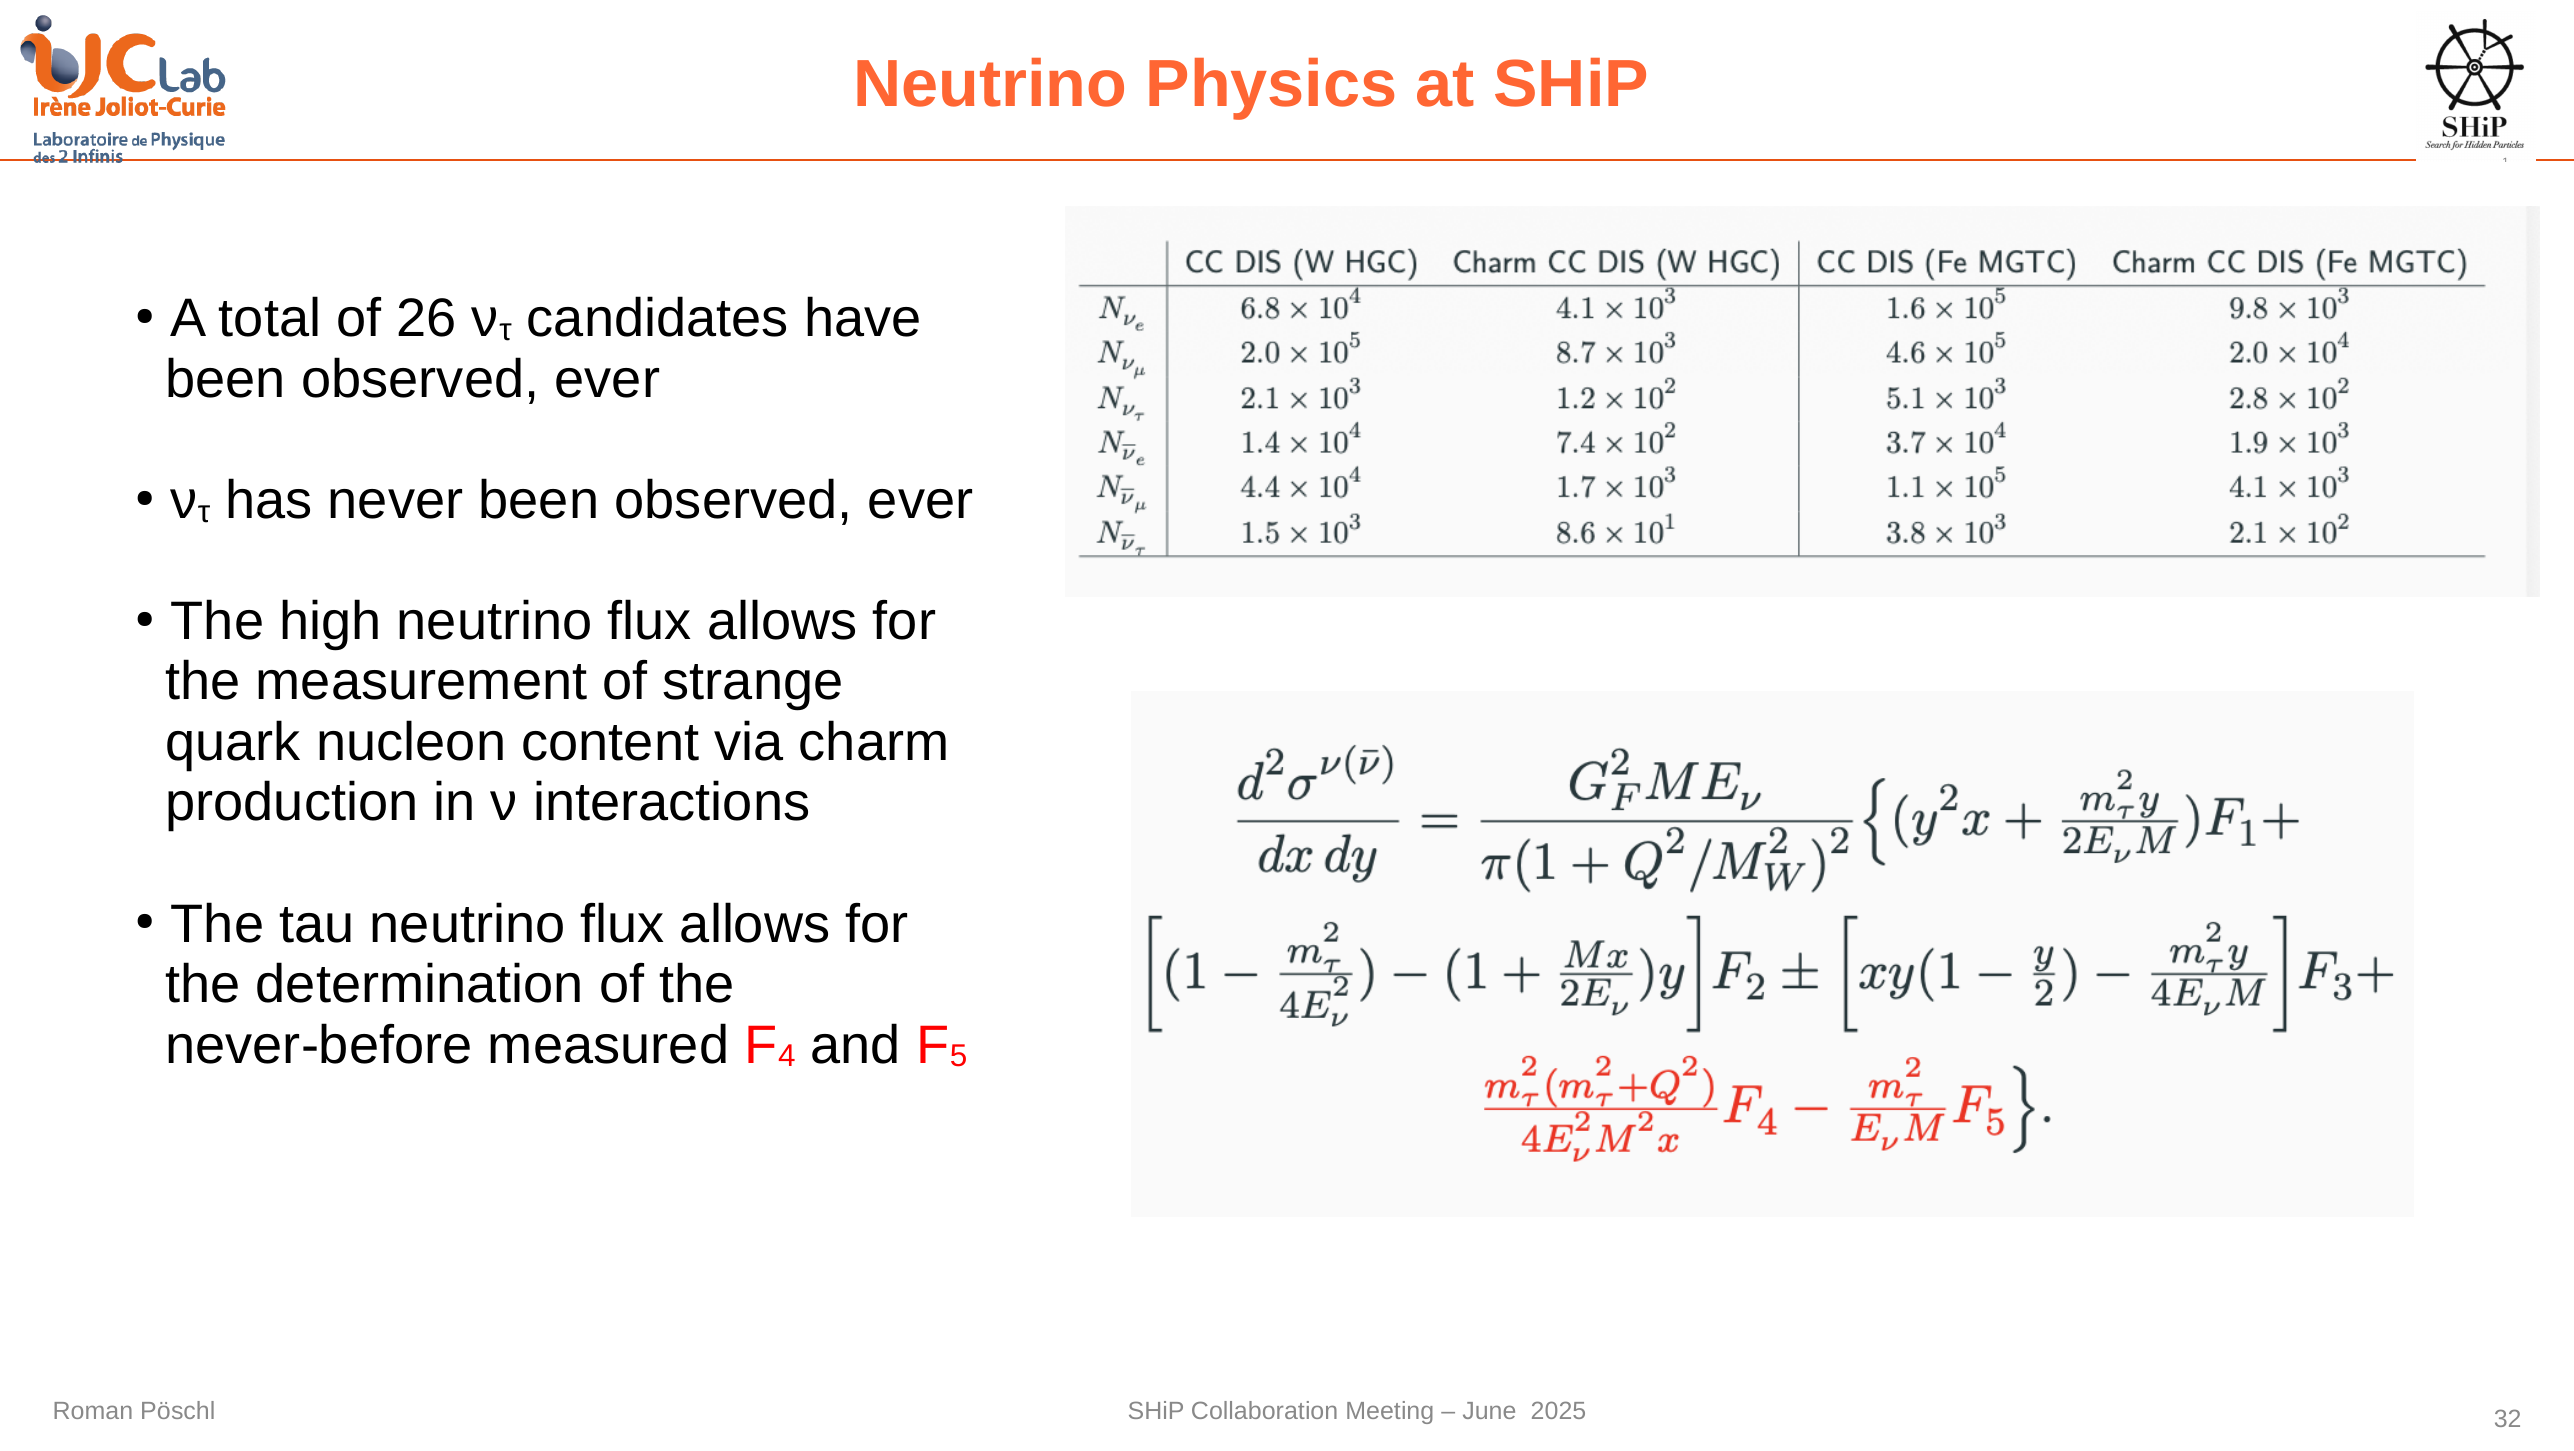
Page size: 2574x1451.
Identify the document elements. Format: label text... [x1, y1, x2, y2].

text_box A total of 26 ντ candidates have been observed, ever ντ has never been observed, ever The high neutrino flux allows for the measurement of strange quark nucleon content via charm production in ν interactions The tau neutrino flux allows for the determination of the never-before measured F4 and F5 [120, 280, 1054, 1299]
title Neutrino Physics at SHiP [93, 34, 2410, 132]
picture [1131, 691, 2414, 1217]
picture [2416, 11, 2536, 162]
picture [4, 0, 241, 178]
picture [1065, 206, 2540, 597]
